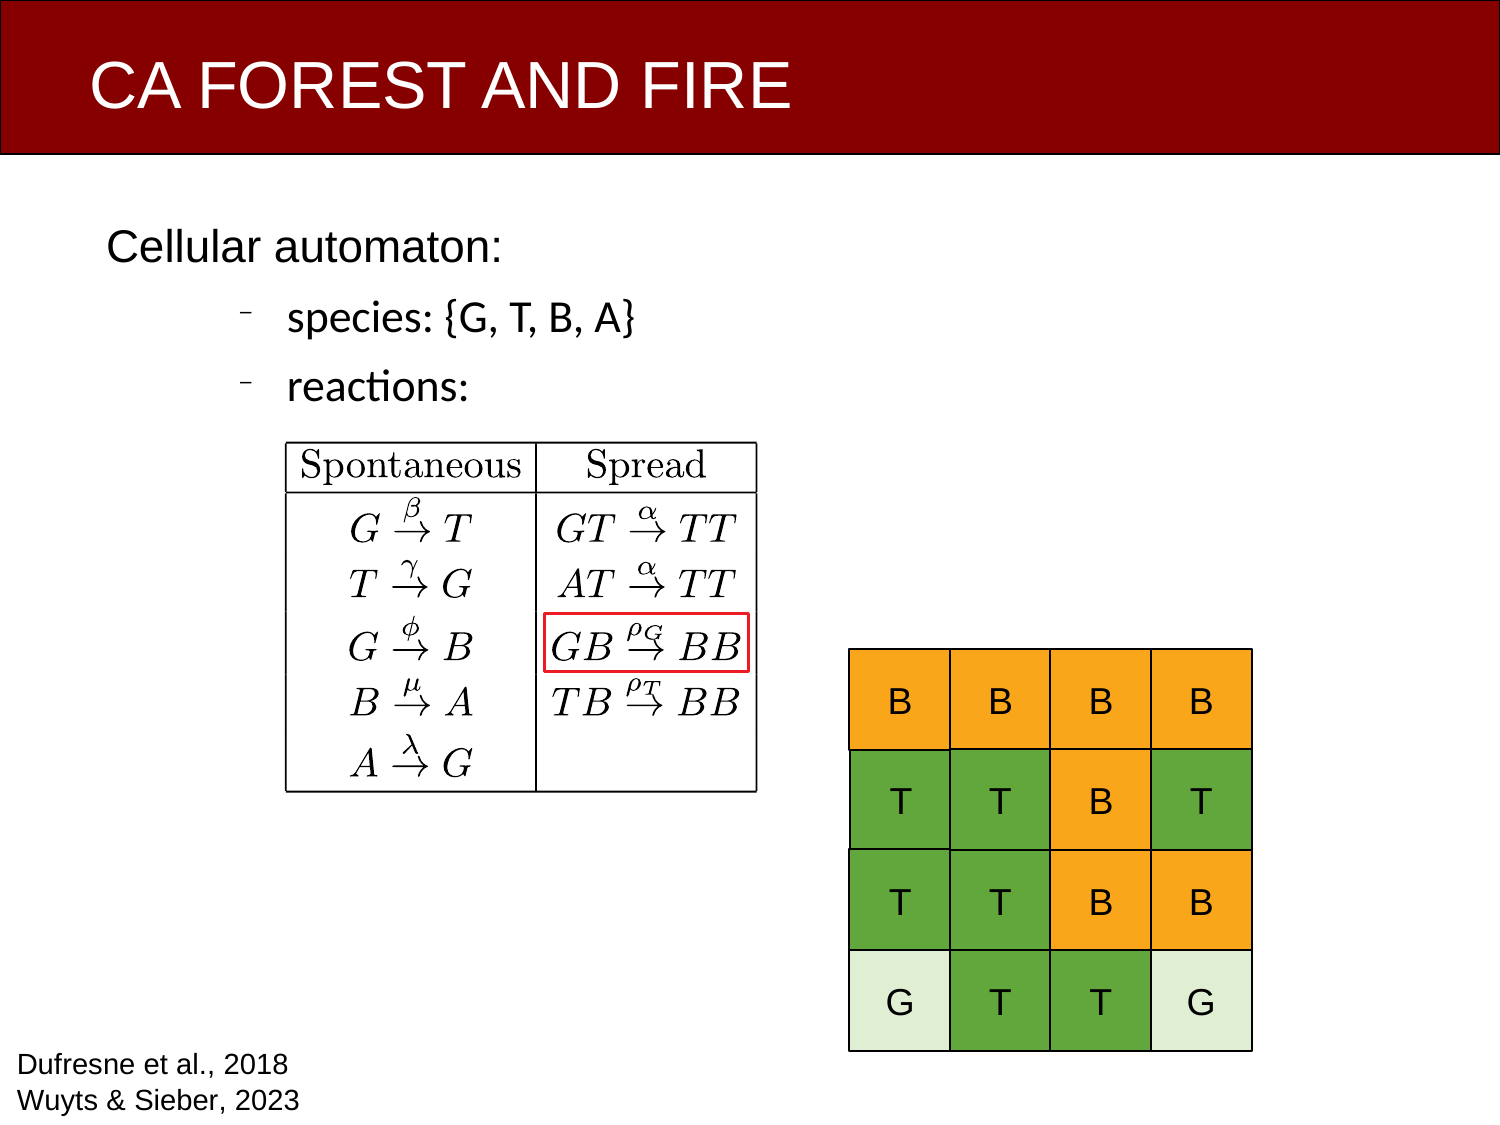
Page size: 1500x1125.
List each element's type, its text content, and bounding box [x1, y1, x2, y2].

text_box T [1050, 952, 1150, 1052]
text_box T [949, 952, 1050, 1052]
text_box G [1150, 952, 1252, 1052]
text_box [0, 0, 1500, 154]
title CA FOREST AND FIRE [74, 3, 1425, 160]
text_box G [849, 952, 949, 1052]
list Cellular automaton: species: {G, T, B, A} reactions: [75, 209, 1425, 952]
text_box Dufresne et al., 2018 Wuyts & Sieber, 2023 [2, 1038, 442, 1125]
